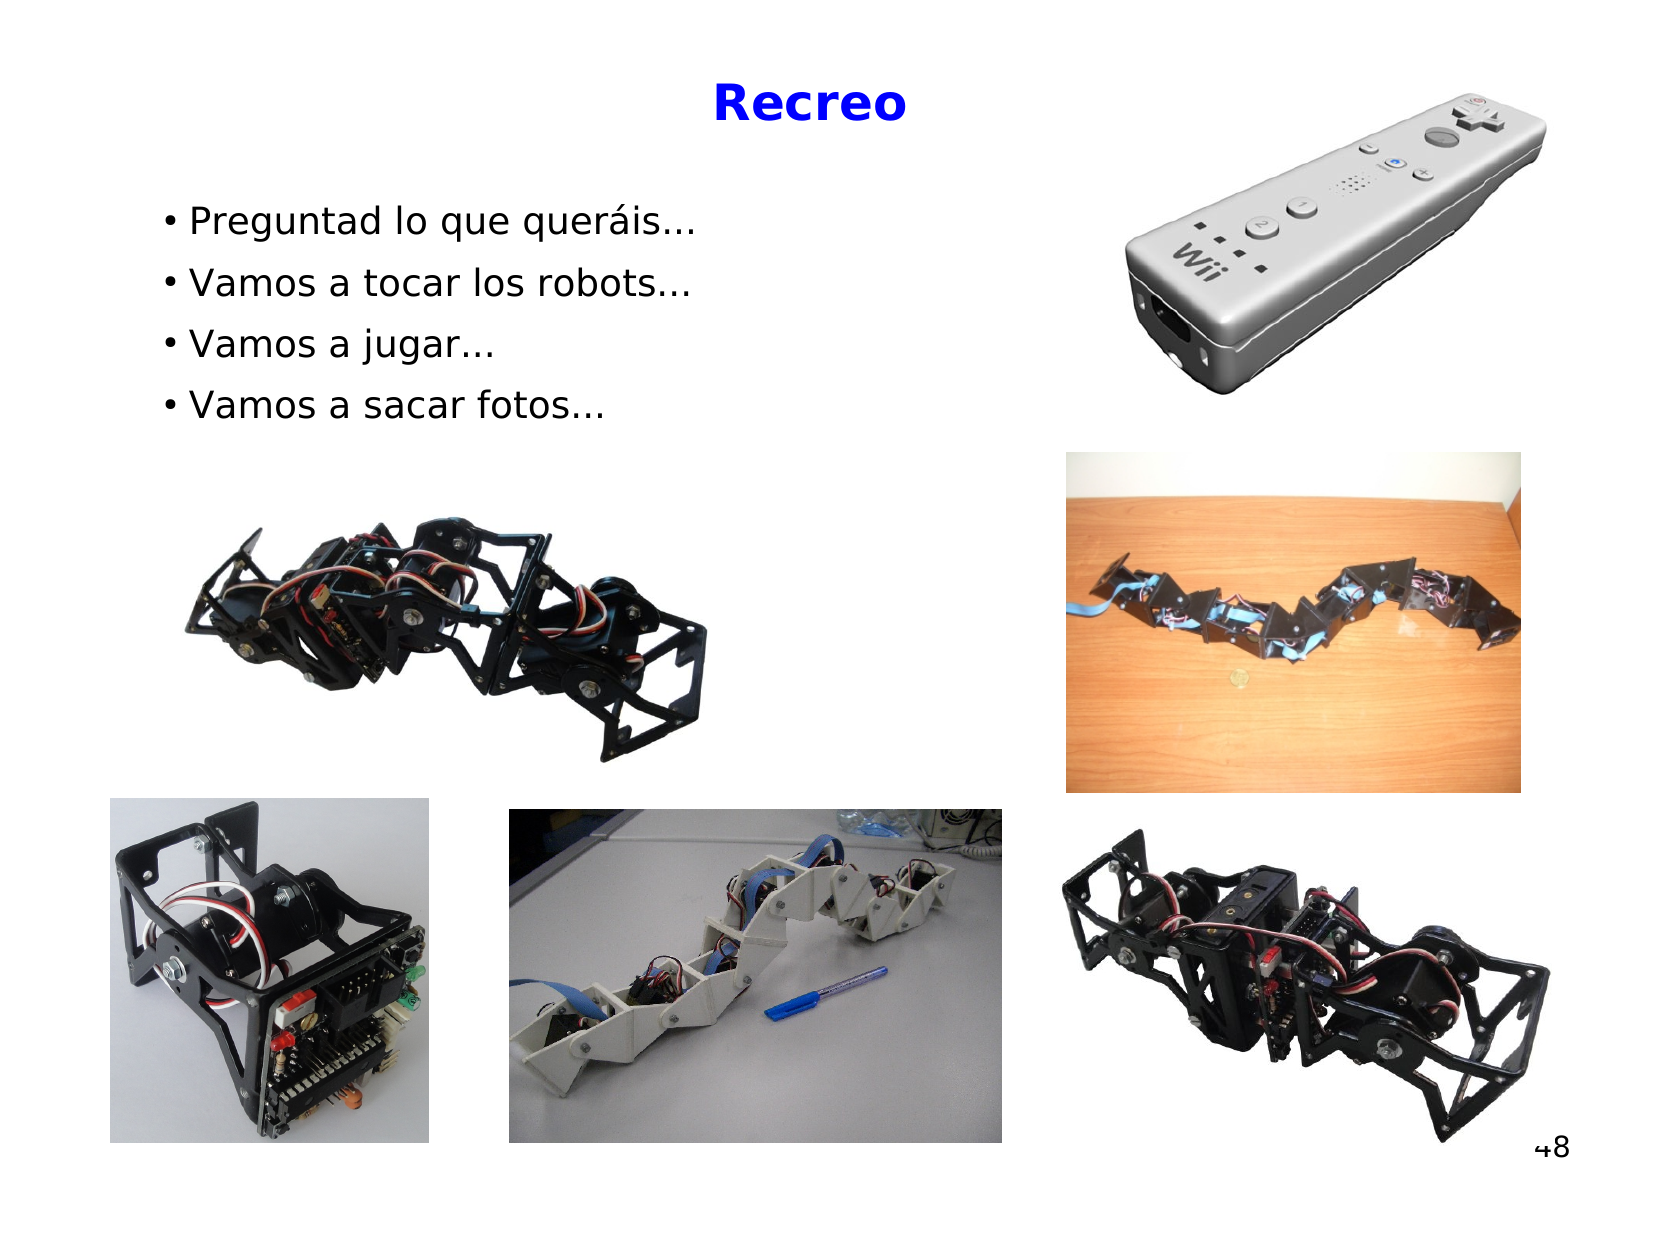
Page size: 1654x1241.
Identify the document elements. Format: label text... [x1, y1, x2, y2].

picture [1104, 90, 1572, 397]
picture [169, 503, 721, 776]
picture [1055, 823, 1555, 1146]
picture [509, 809, 1002, 1143]
picture [110, 798, 429, 1144]
text_box Preguntad lo que queráis... Vamos a tocar los robots... Vamos a jugar... Vamos a sacar fotos... [149, 192, 713, 435]
picture [1066, 452, 1521, 793]
text_box Recreo [697, 66, 923, 140]
